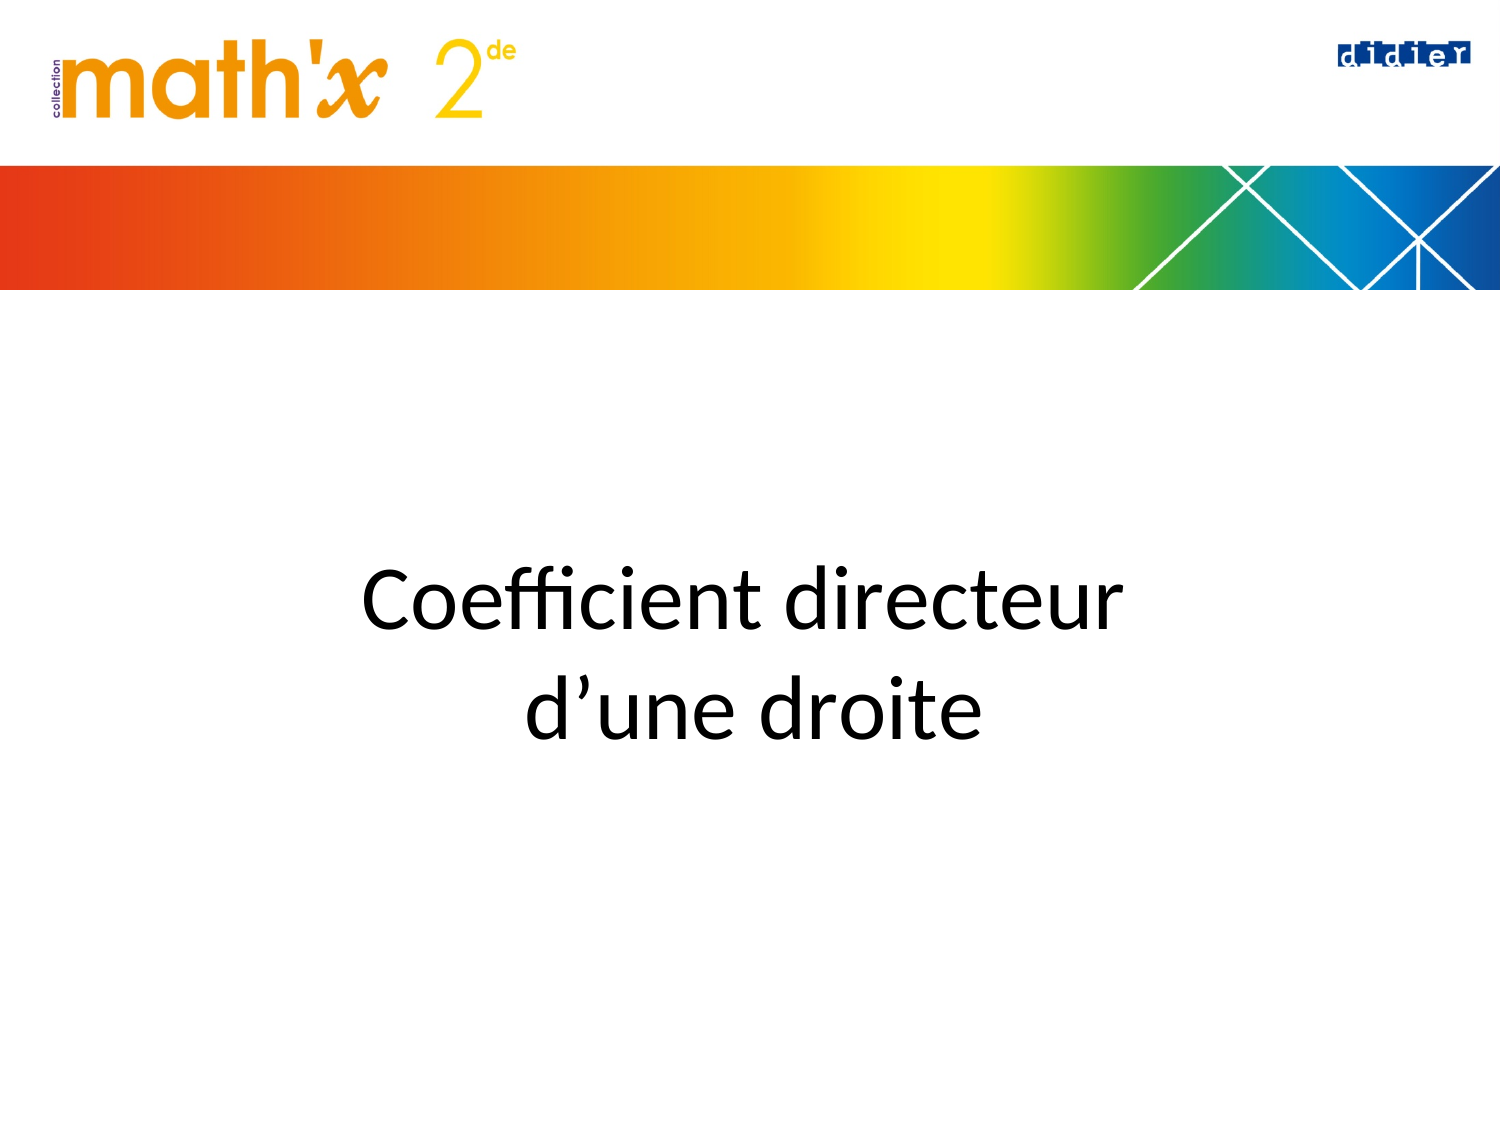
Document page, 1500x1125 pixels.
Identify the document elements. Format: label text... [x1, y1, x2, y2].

title Coefficient directeur d’une droite [117, 527, 1393, 769]
picture [0, 0, 1500, 290]
